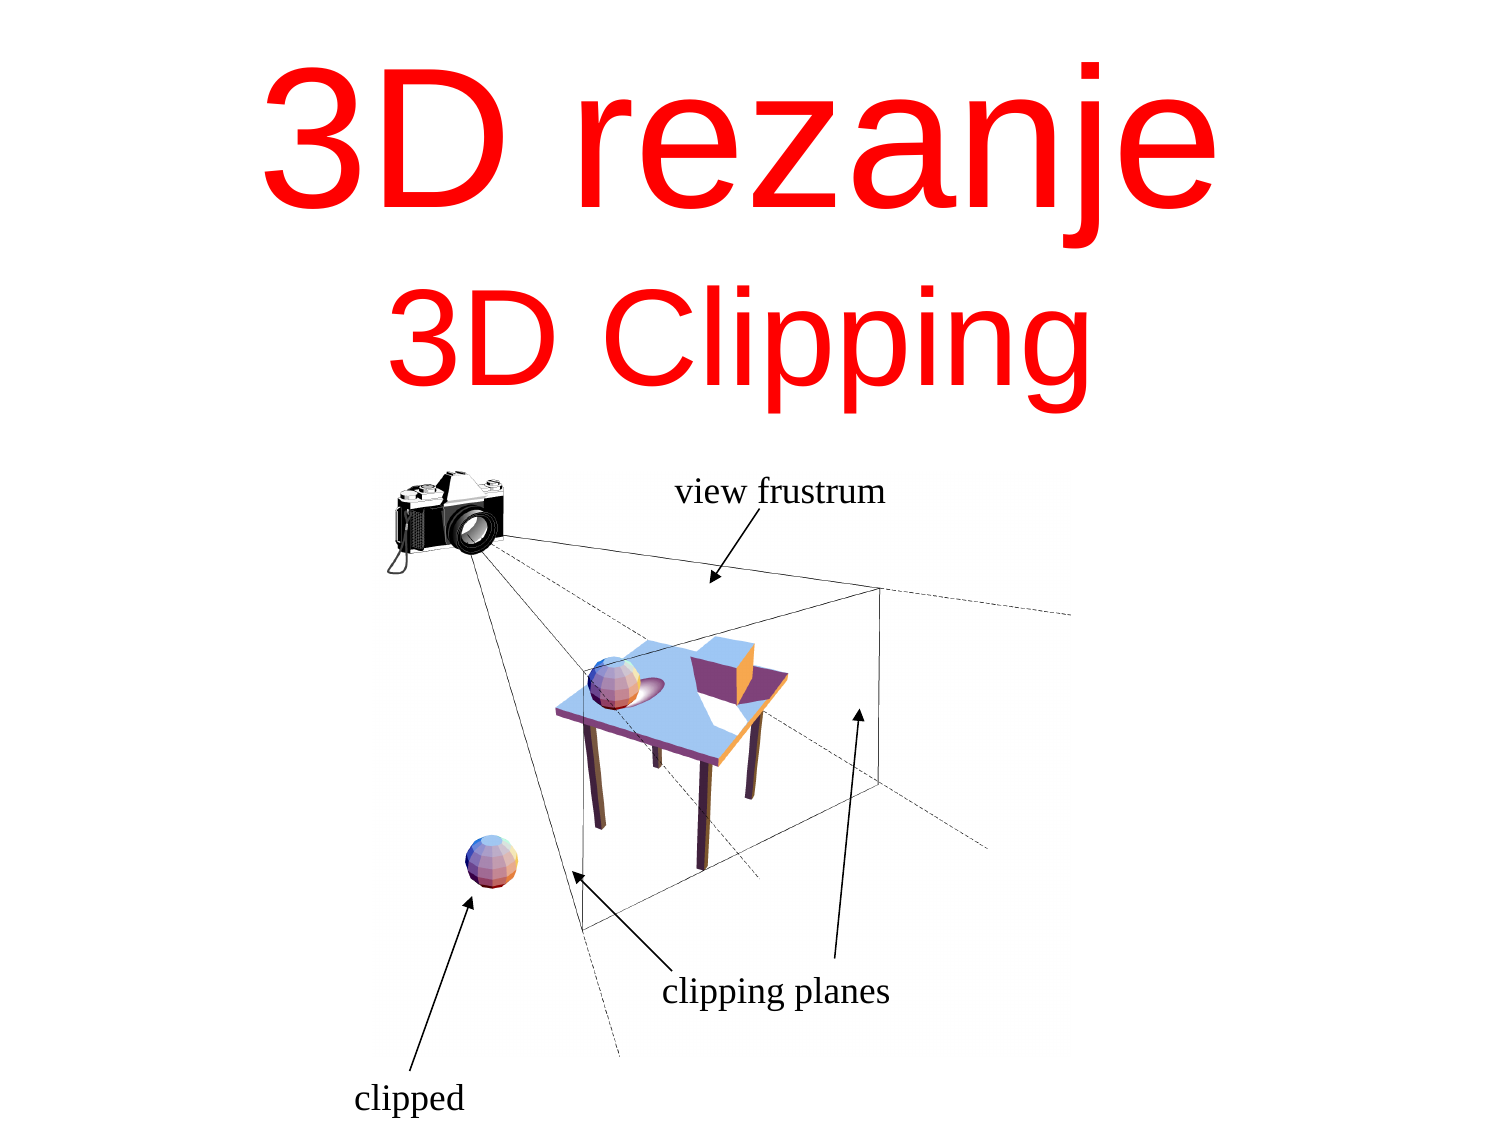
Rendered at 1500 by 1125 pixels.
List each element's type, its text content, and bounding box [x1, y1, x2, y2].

text_box view frustrum [659, 458, 902, 520]
text_box clipping planes [647, 958, 906, 1019]
picture [372, 471, 1071, 1057]
text_box clipped [339, 1064, 480, 1125]
text_box 3D rezanje 3D Clipping [242, 0, 1240, 421]
